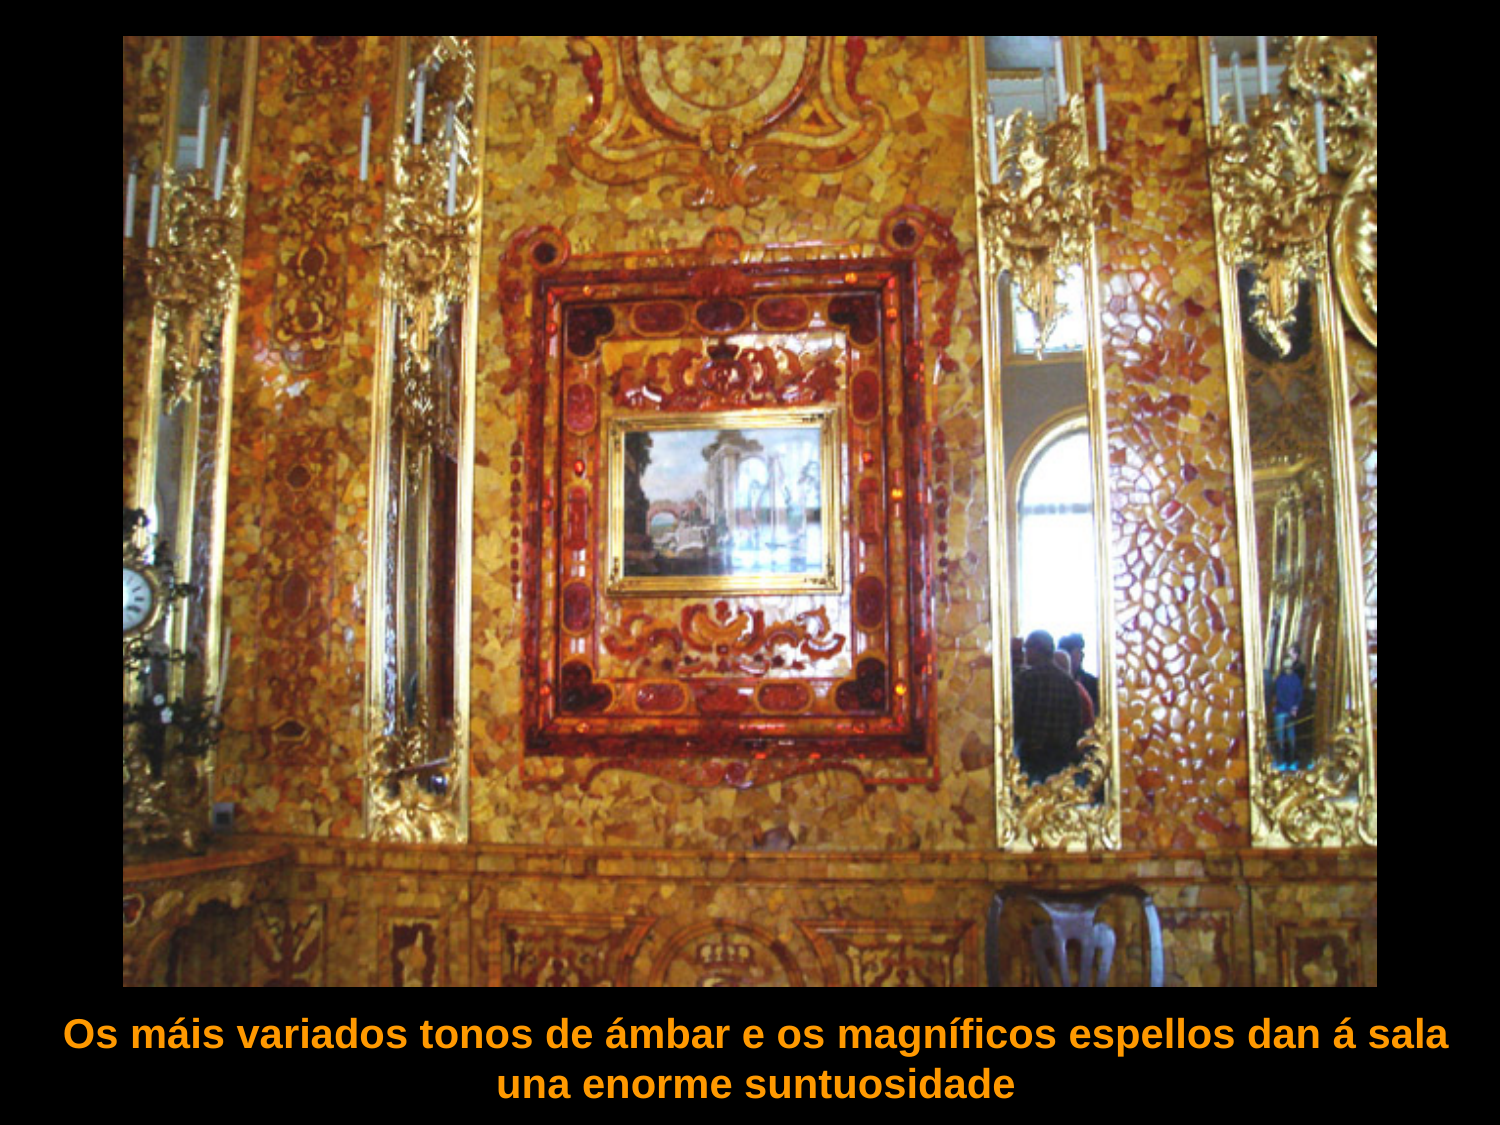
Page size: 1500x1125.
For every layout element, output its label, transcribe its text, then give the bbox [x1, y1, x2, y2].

text_box Os máis variados tonos de ámbar e os magníficos espellos dan á sala una enorme suntuosidade [47, 999, 1465, 1115]
picture [123, 36, 1377, 987]
